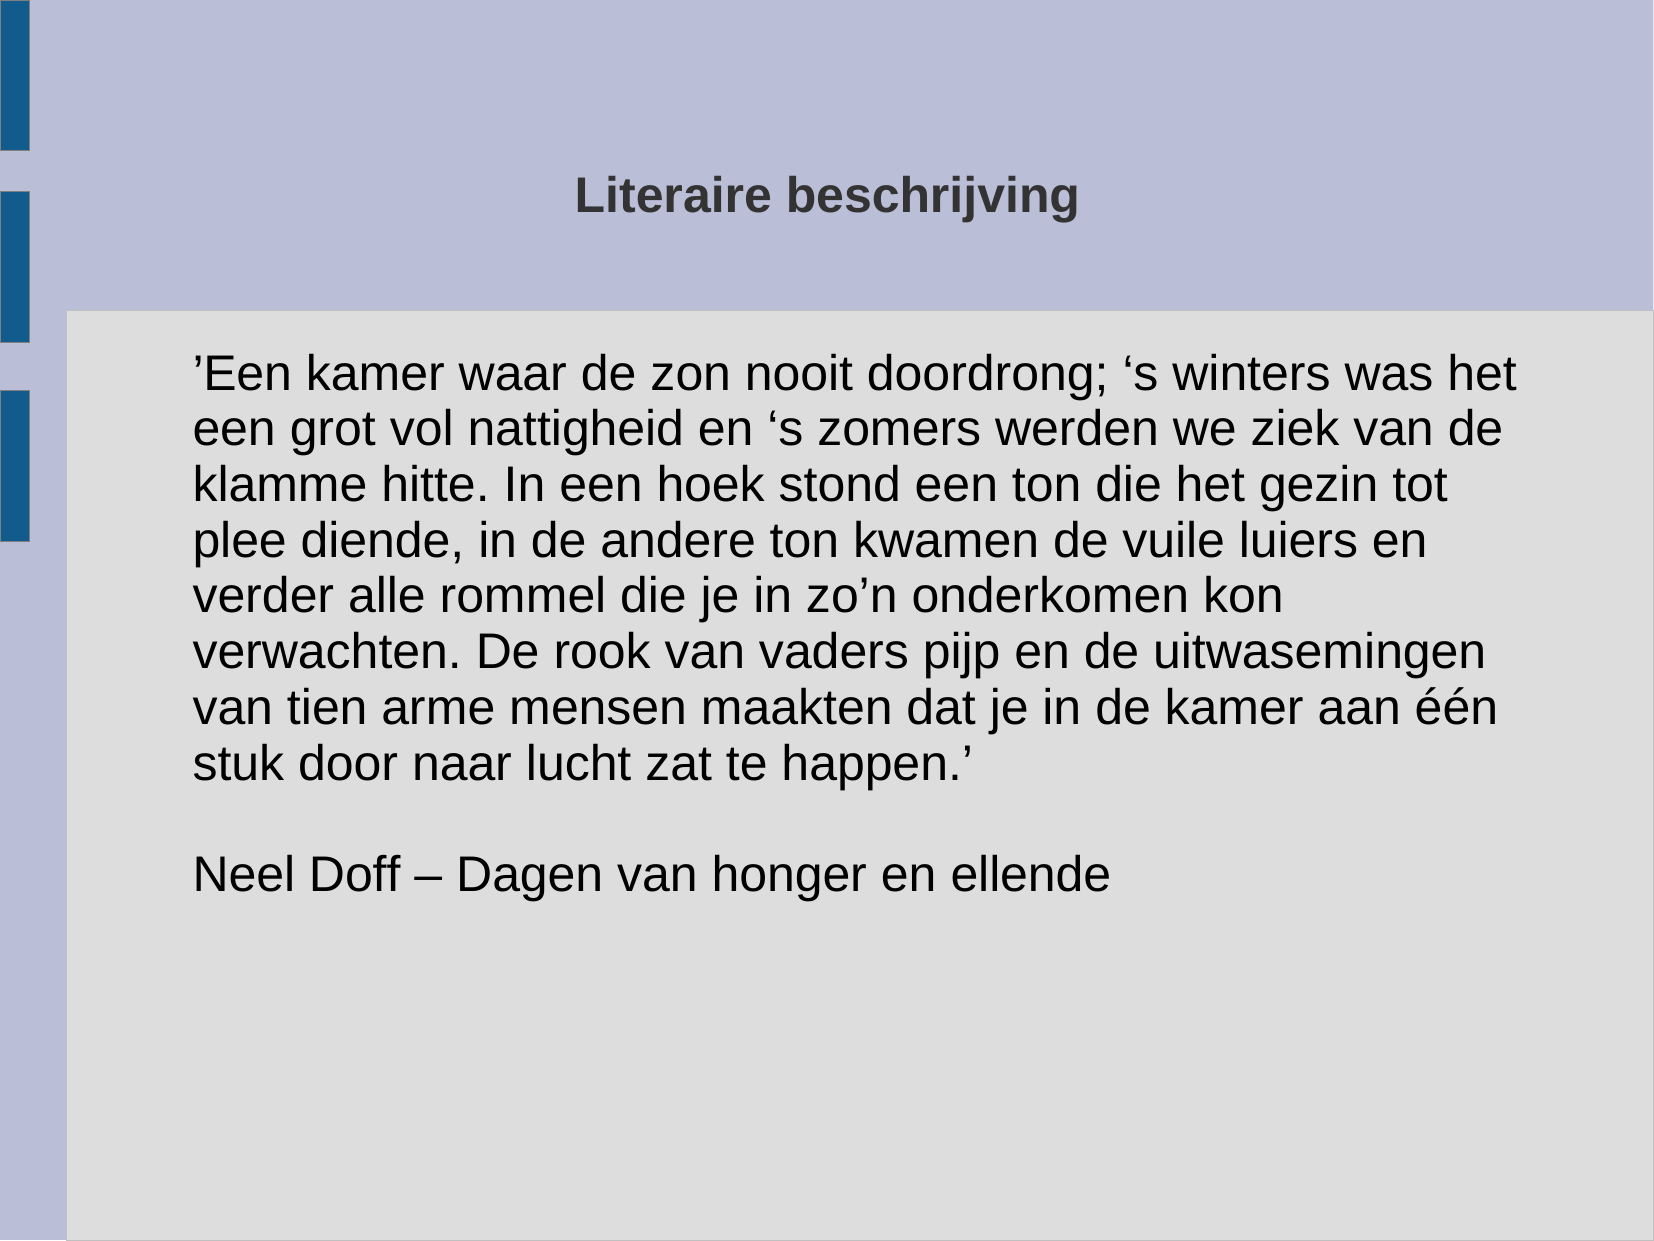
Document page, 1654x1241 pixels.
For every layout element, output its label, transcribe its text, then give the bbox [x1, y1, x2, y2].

list ’Een kamer waar de zon nooit doordrong; ‘s winters was het een grot vol nattigheid en ‘s zomers werden we ziek van de klamme hitte. In een hoek stond een ton die het gezin tot plee diende, in de andere ton kwamen de vuile luiers en verder alle rommel die je in zo’n onderkomen kon verwachten. De rook van vaders pijp en de uitwasemingen van tien arme mensen maakten dat je in de kamer aan één stuk door naar lucht zat te happen.’ Neel Doff – Dagen van honger en ellende [121, 344, 1534, 1127]
title Literaire beschrijving [121, 91, 1534, 299]
